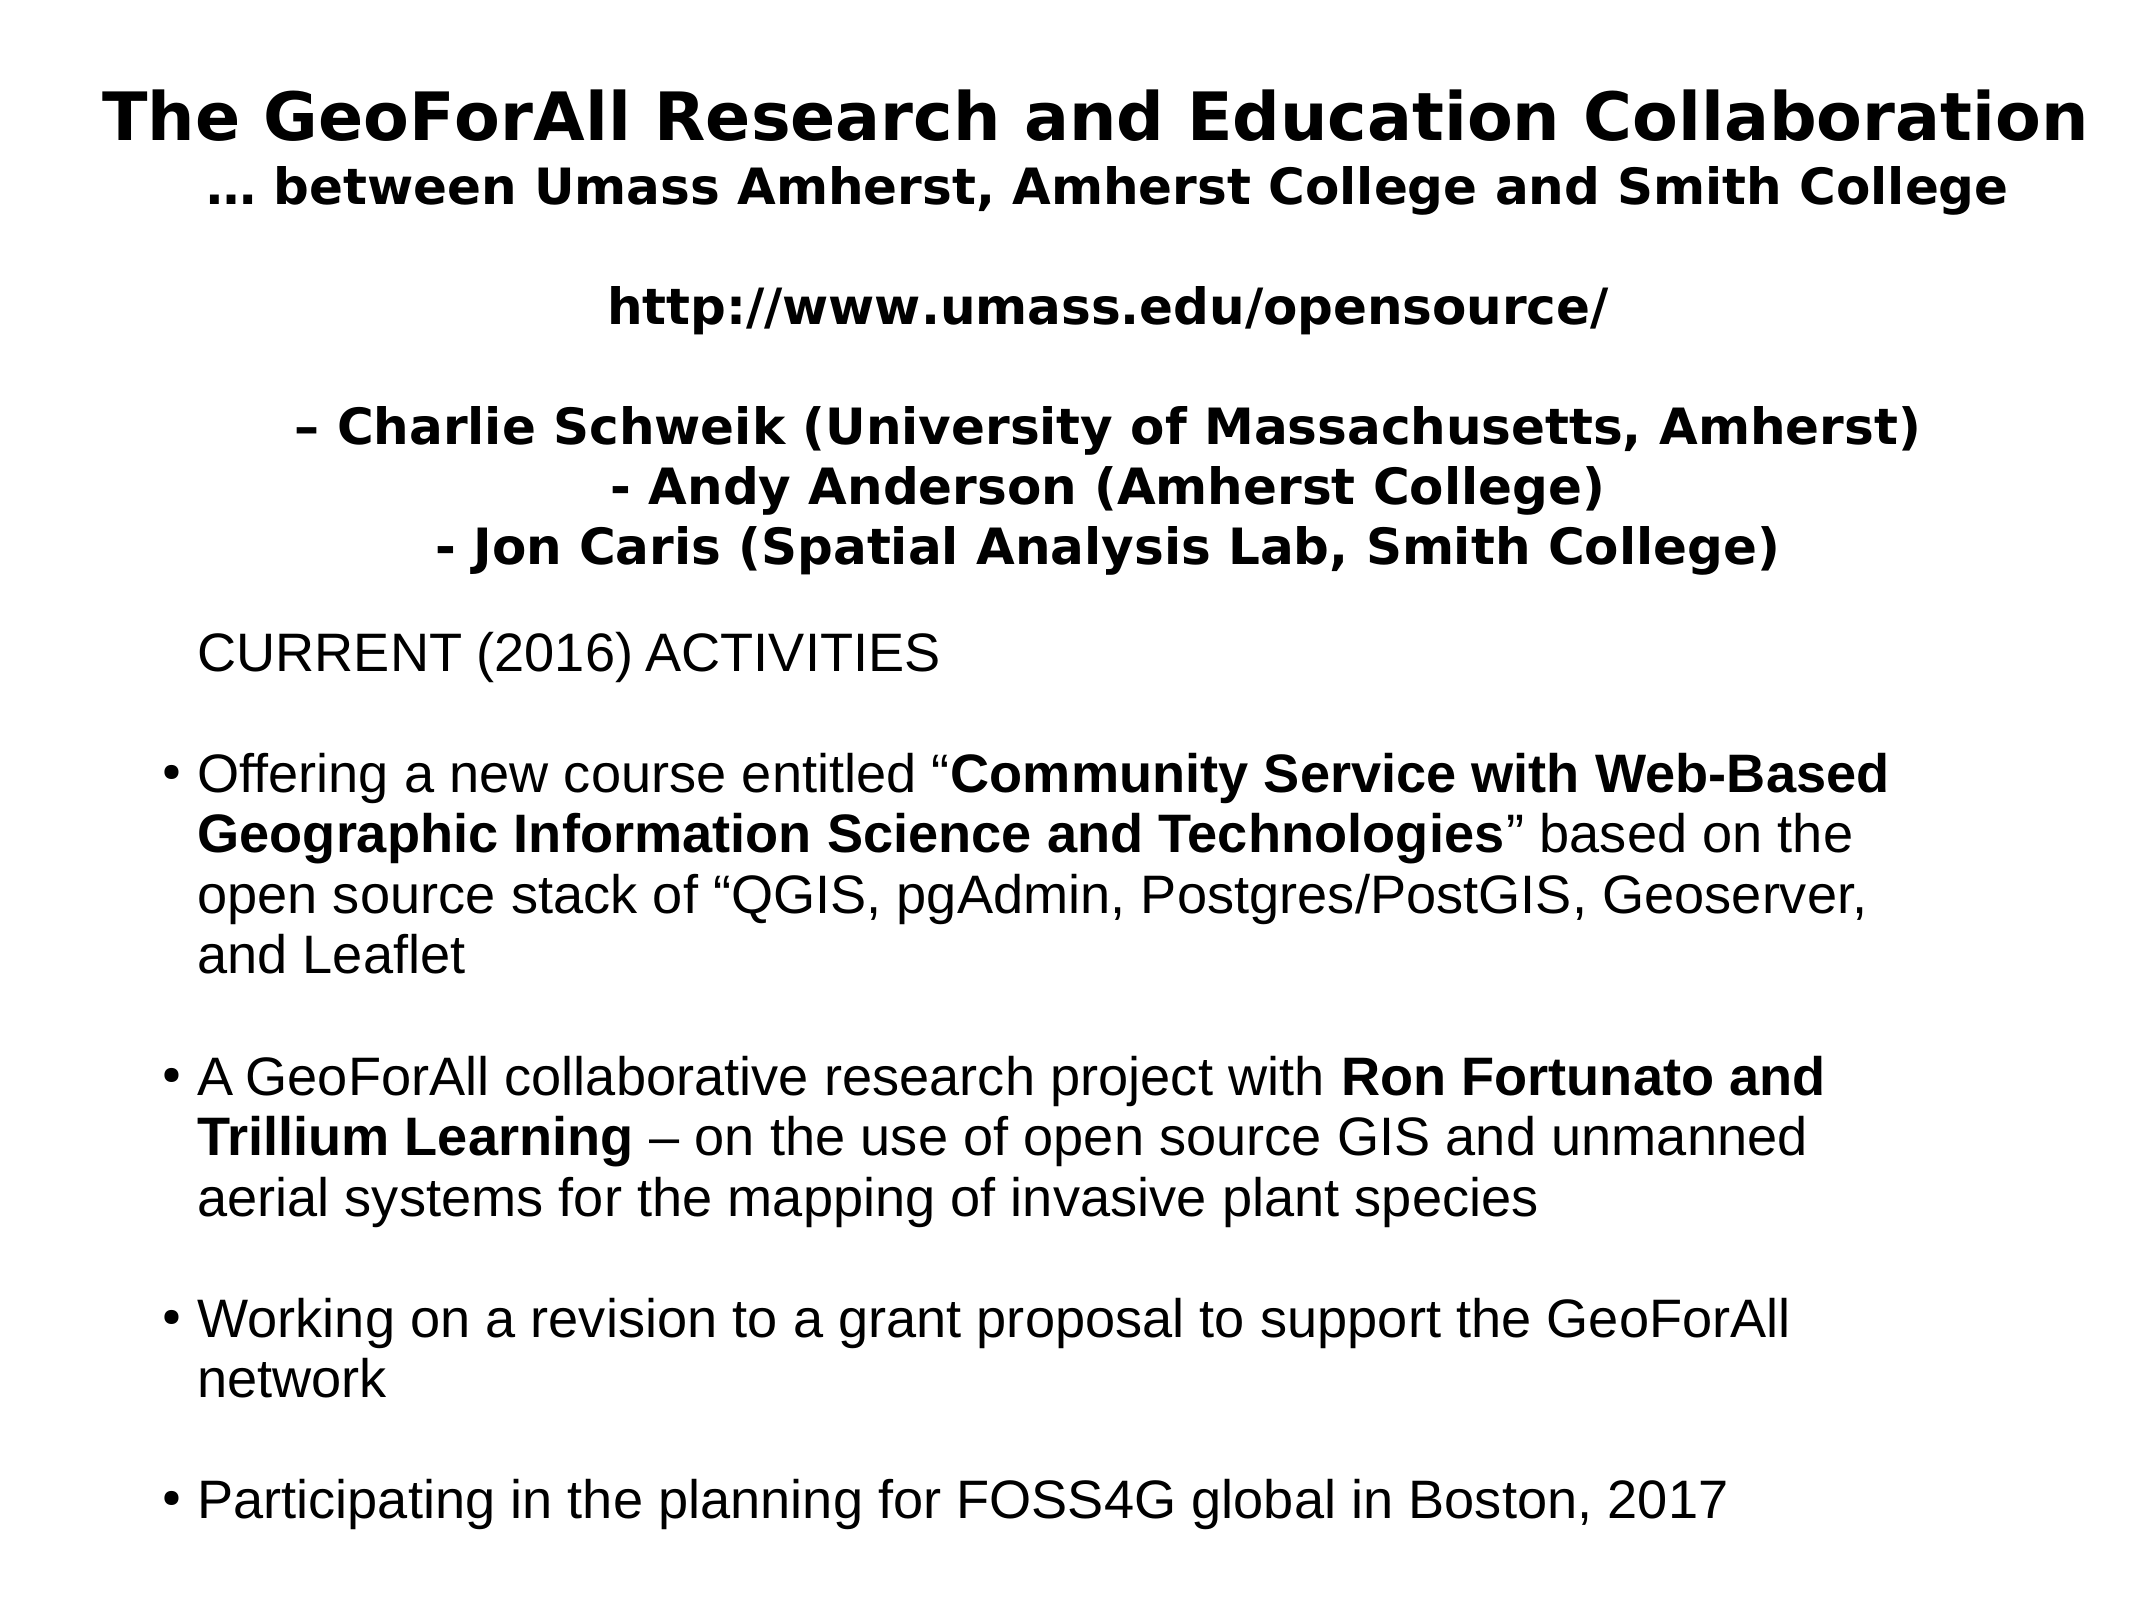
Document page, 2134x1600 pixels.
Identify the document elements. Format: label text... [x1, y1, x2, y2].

text_box CURRENT (2016) ACTIVITIES Offering a new course entitled “Community Service with Web-Based Geographic Information Science and Technologies” based on the open source stack of “QGIS, pgAdmin, Postgres/PostGIS, Geoserver, and Leaflet A GeoForAll collaborative research project with Ron Fortunato and Trillium Learning – on the use of open source GIS and unmanned aerial systems for the mapping of invasive plant species Working on a revision to a grant proposal to support the GeoForAll network Participating in the planning for FOSS4G global in Boston, 2017 [147, 615, 1951, 1576]
text_box The GeoForAll Research and Education Collaboration … between Umass Amherst, Amherst College and Smith College http://www.umass.edu/opensource/ – Charlie Schweik (University of Massachusetts, Amherst) - Andy Anderson (Amherst College) - Jon Caris (Spatial Analysis Lab, Smith College) [90, 66, 2127, 582]
